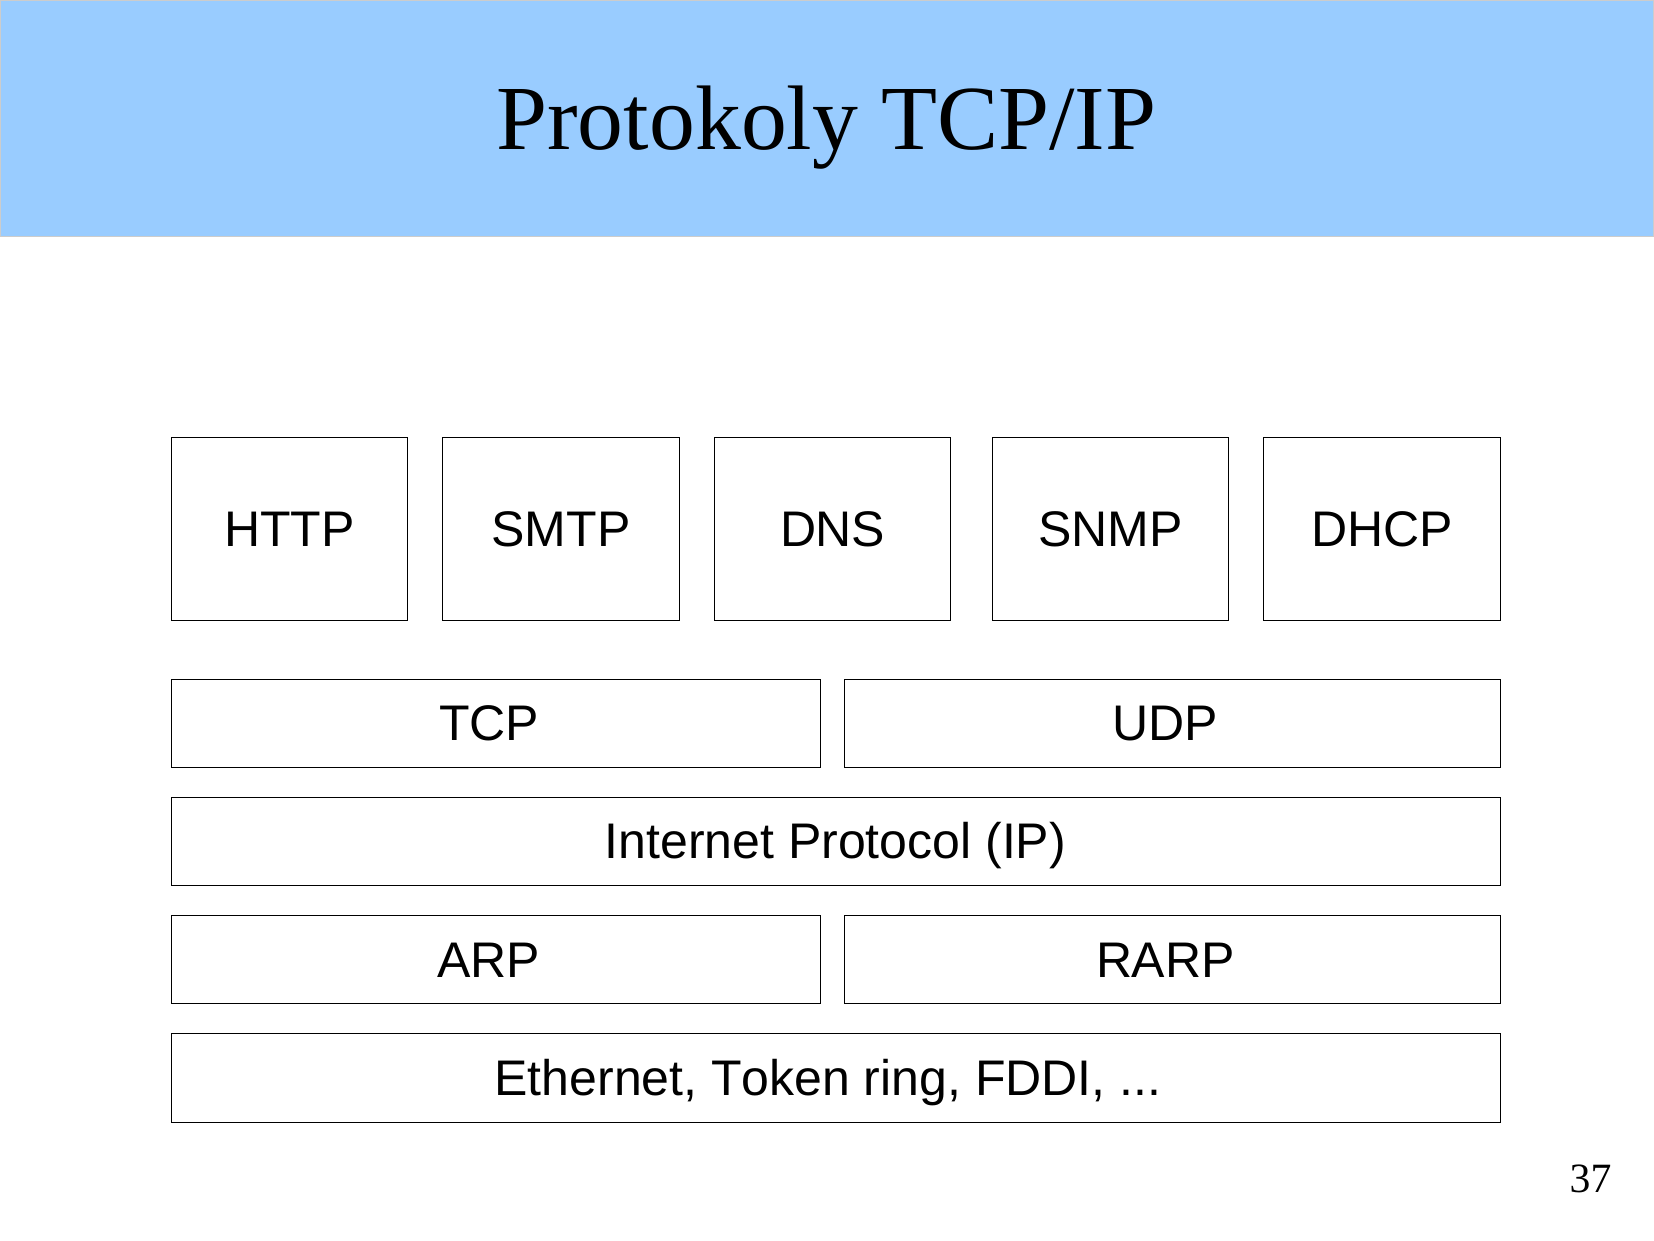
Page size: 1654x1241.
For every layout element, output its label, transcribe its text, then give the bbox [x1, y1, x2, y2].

text_box DNS [714, 437, 951, 621]
text_box SMTP [442, 437, 680, 621]
text_box HTTP [171, 437, 408, 621]
text_box Internet Protocol (IP) [171, 797, 1501, 886]
text_box ARP [171, 915, 821, 1004]
text_box UDP [844, 679, 1501, 768]
text_box SNMP [992, 437, 1229, 621]
text_box RARP [844, 915, 1501, 1004]
text_box DHCP [1263, 437, 1501, 621]
title Protokoly TCP/IP [0, 0, 1654, 237]
text_box TCP [171, 679, 821, 768]
text_box Ethernet, Token ring, FDDI, ... [171, 1033, 1501, 1123]
